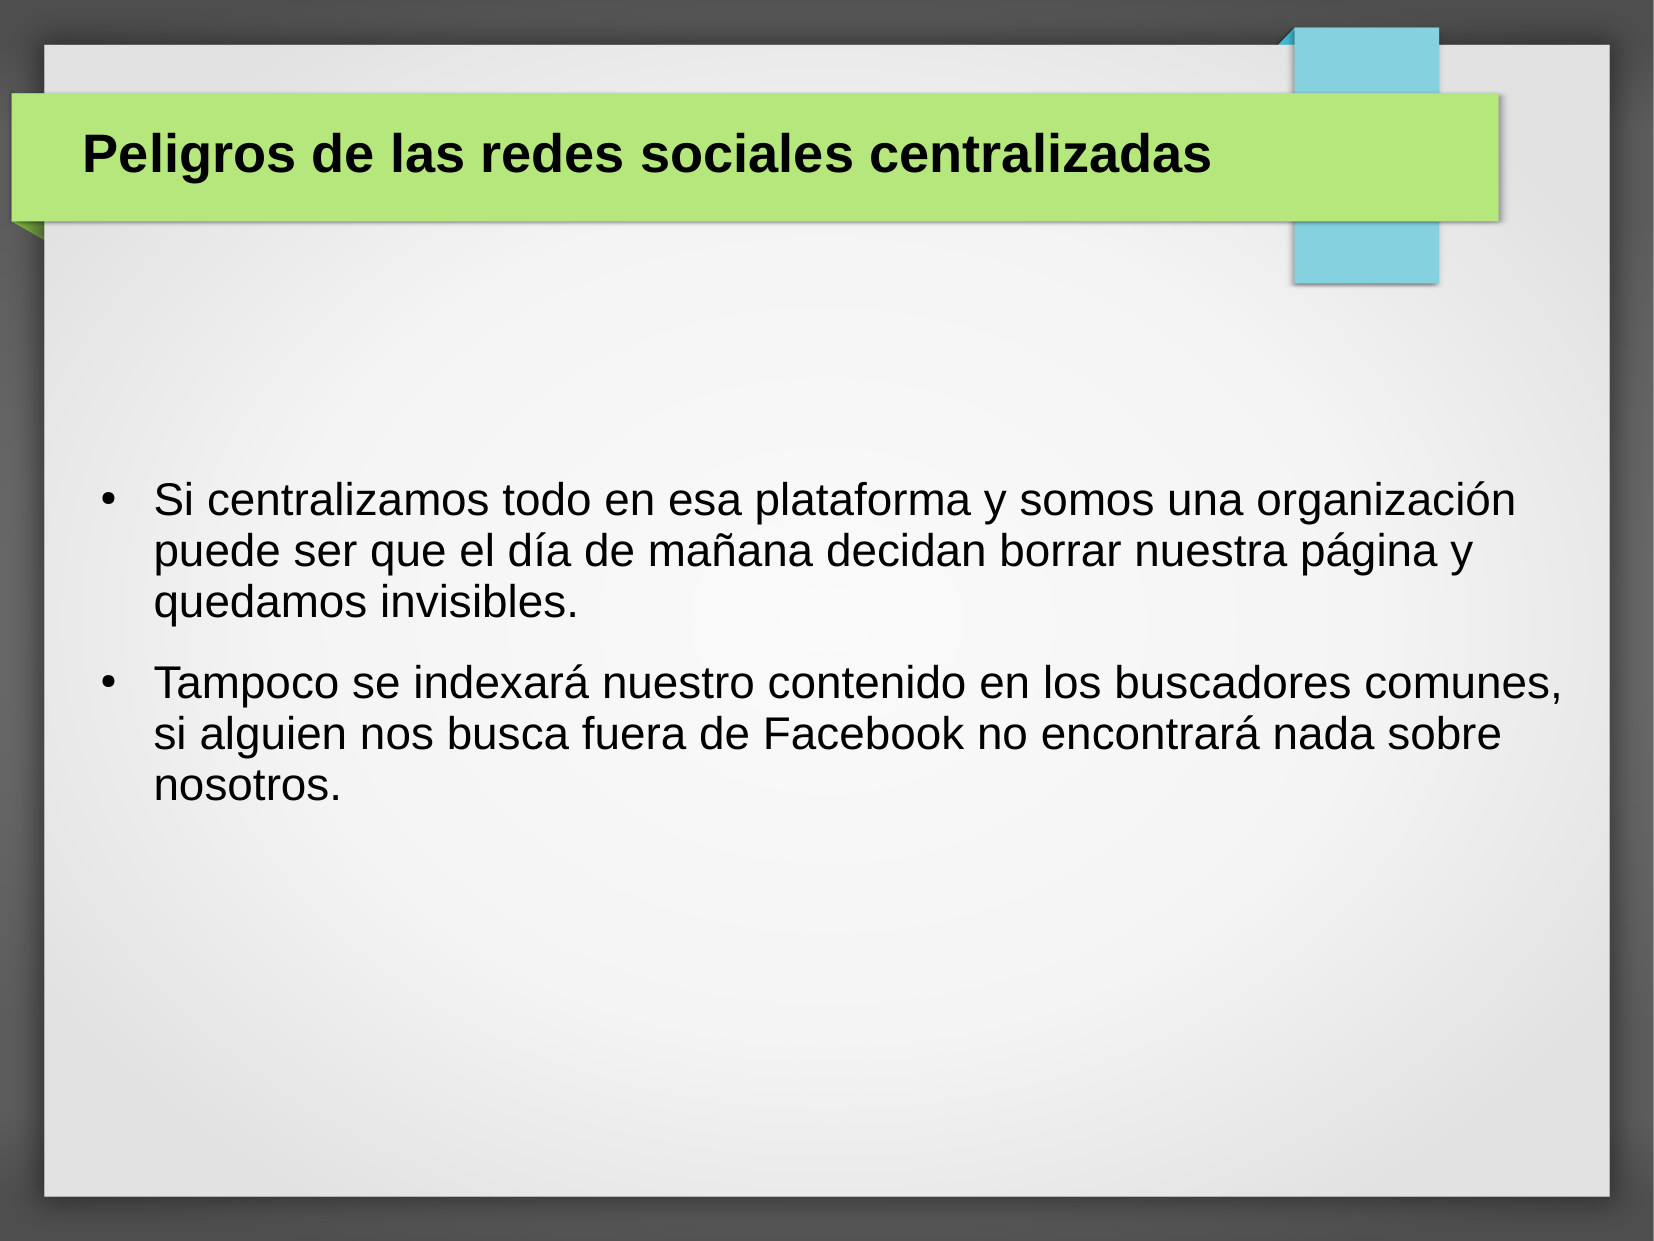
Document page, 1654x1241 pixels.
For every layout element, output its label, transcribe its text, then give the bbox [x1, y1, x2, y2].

picture [0, 0, 1654, 1241]
list Si centralizamos todo en esa plataforma y somos una organización puede ser que el día de mañana decidan borrar nuestra página y quedamos invisibles. Tampoco se indexará nuestro contenido en los buscadores comunes, si alguien nos busca fuera de Facebook no encontrará nada sobre nosotros. [82, 473, 1571, 863]
title Peligros de las redes sociales centralizadas [82, 94, 1264, 213]
